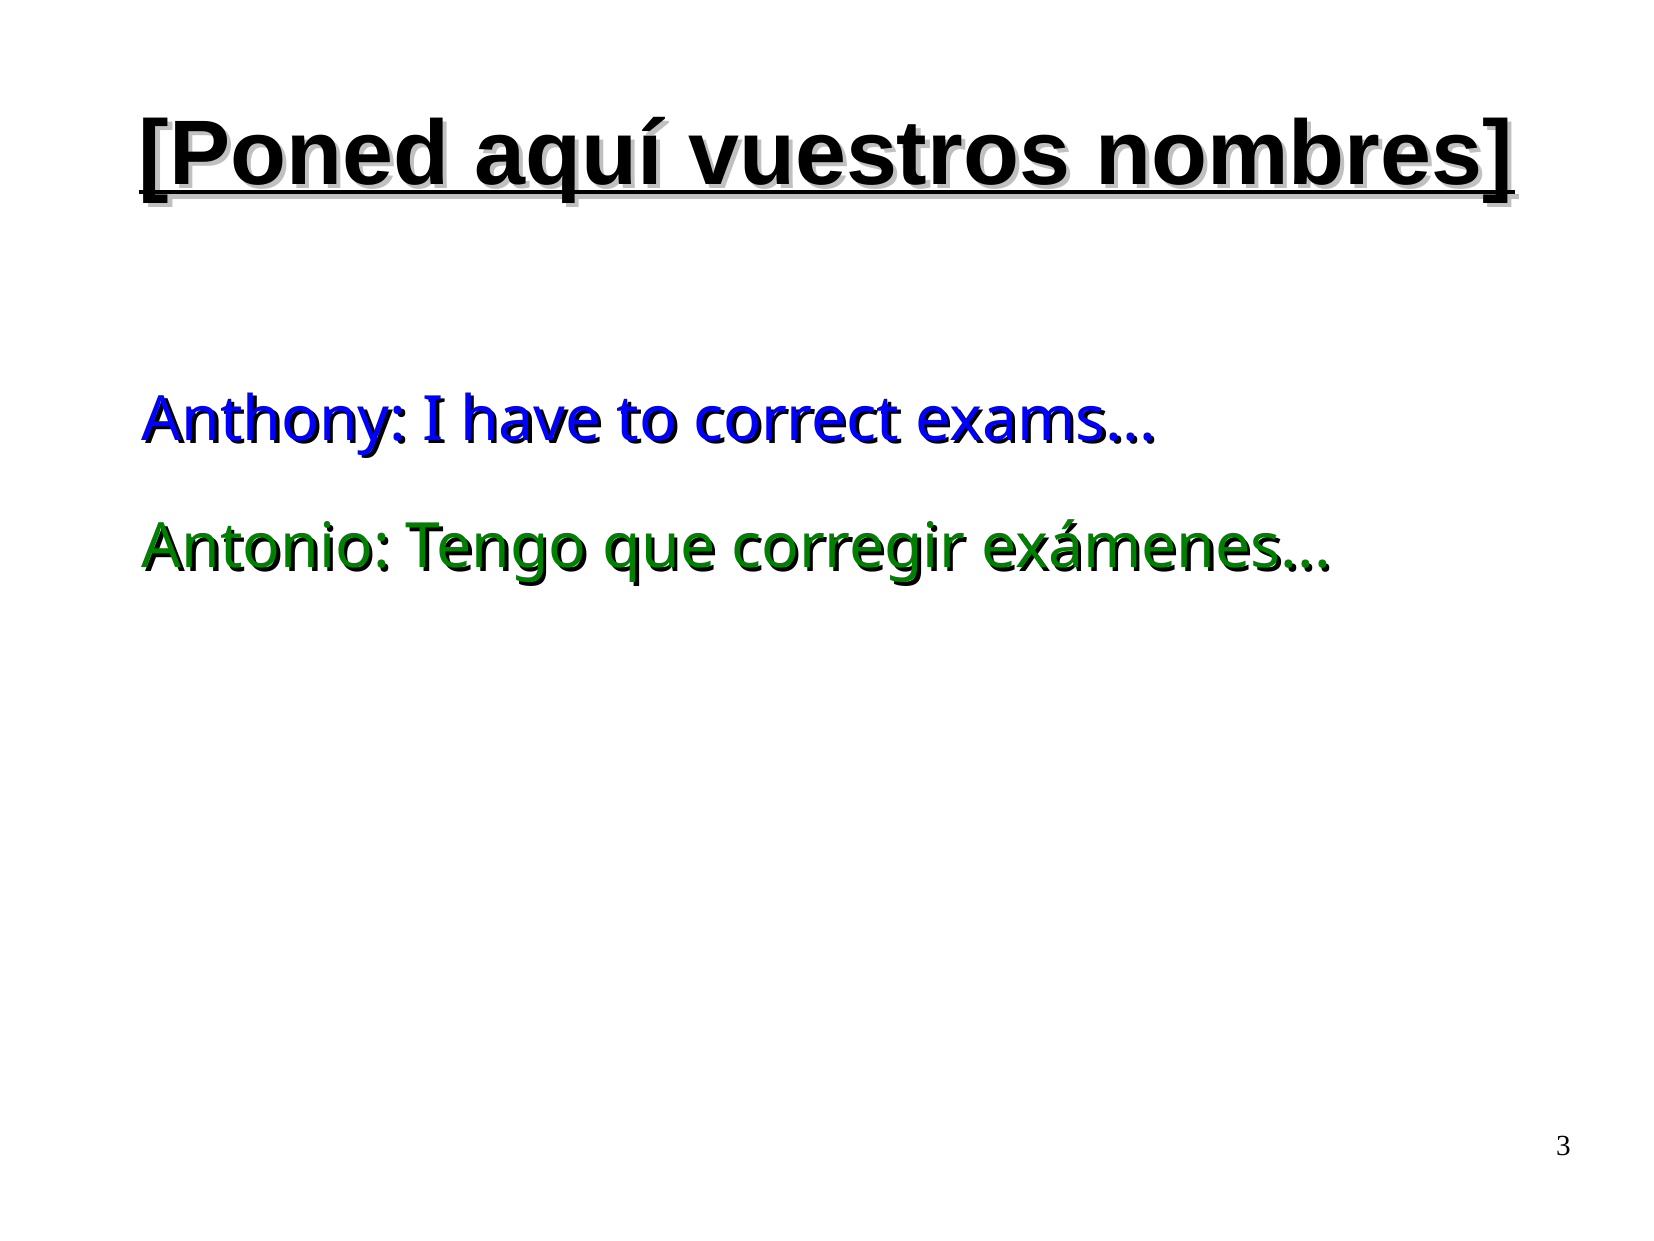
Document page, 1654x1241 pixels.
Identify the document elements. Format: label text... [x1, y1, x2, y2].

subtitle Anthony: I have to correct exams... Antonio: Tengo que corregir exámenes... [82, 290, 1538, 1010]
title [Poned aquí vuestros nombres] [82, 49, 1571, 257]
